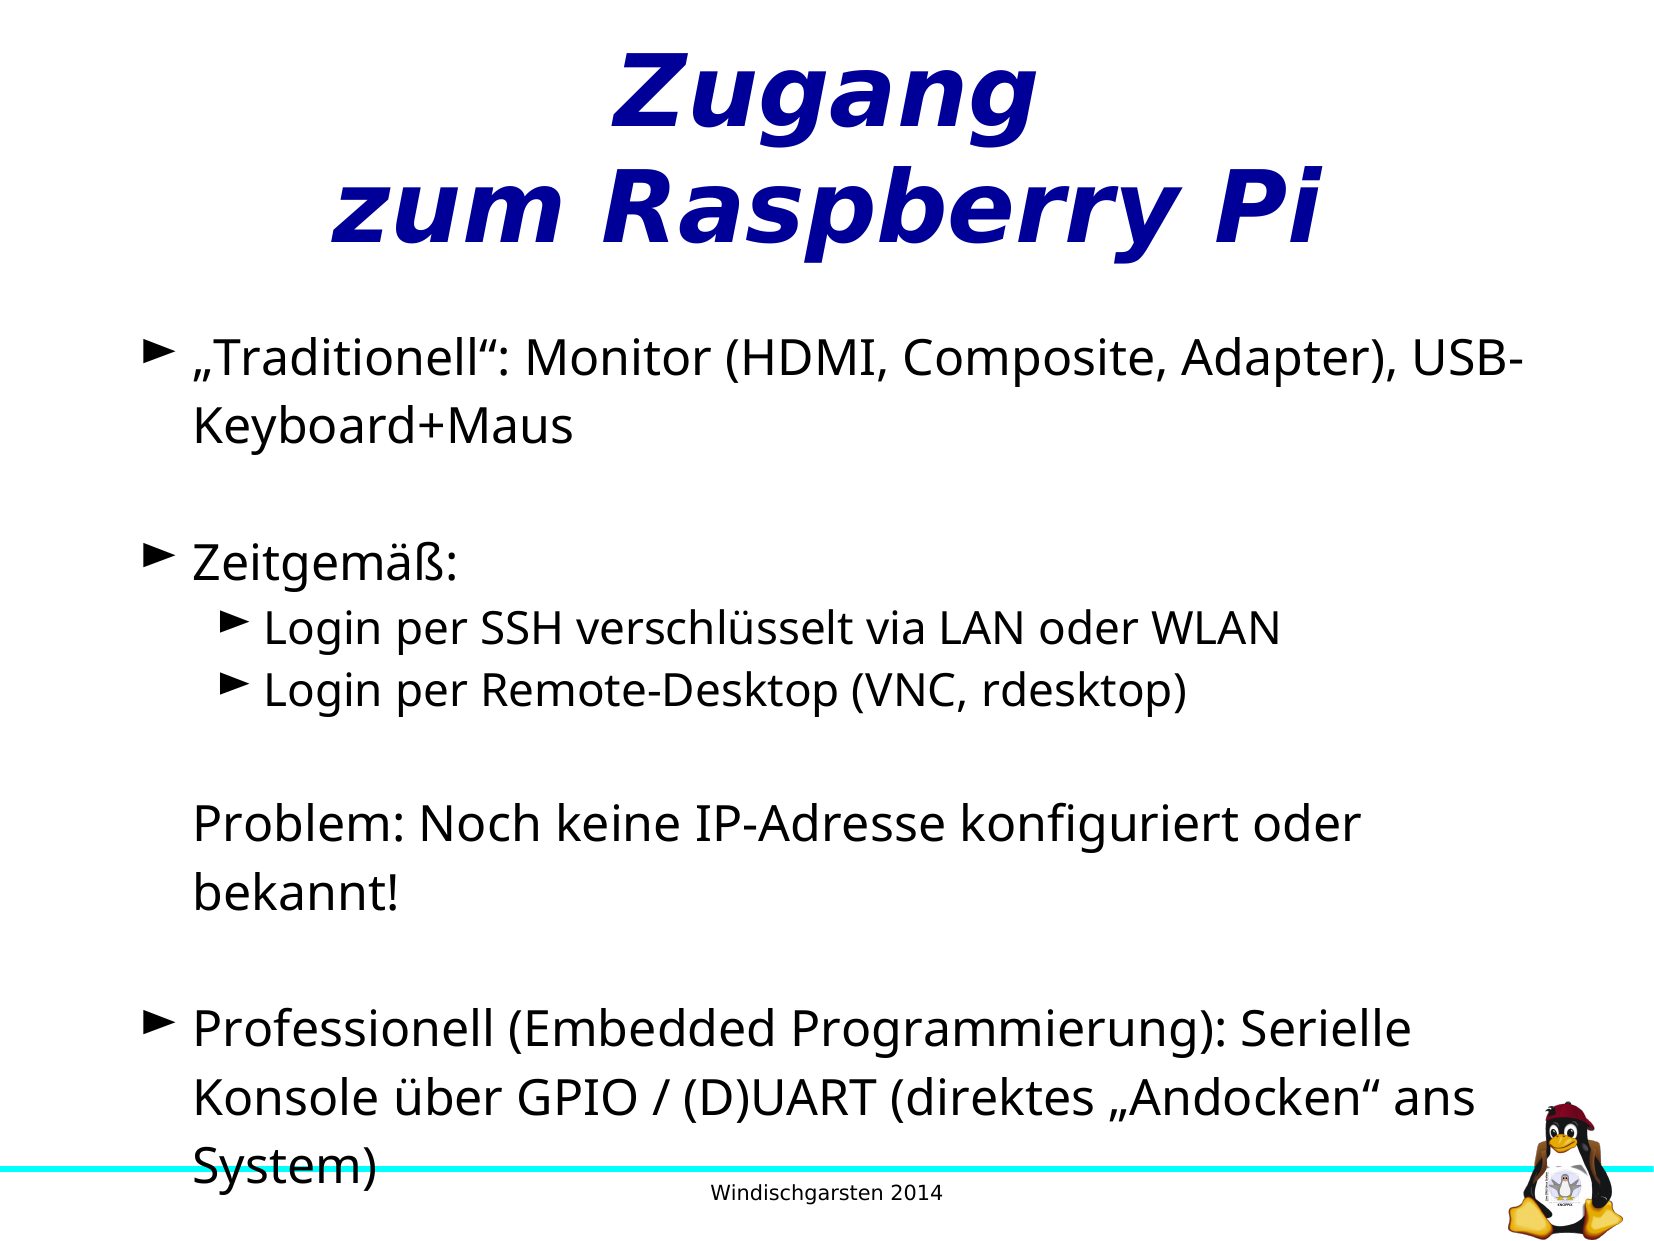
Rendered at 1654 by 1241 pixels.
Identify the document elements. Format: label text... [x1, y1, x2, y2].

picture [1505, 1100, 1625, 1241]
title Zugang zum Raspberry Pi [121, 33, 1534, 267]
list „Traditionell“: Monitor (HDMI, Composite, Adapter), USB-Keyboard+Maus Zeitgemäß: Login per SSH verschlüsselt via LAN oder WLAN Login per Remote-Desktop (VNC, rdesktop) Problem: Noch keine IP-Adresse konfiguriert oder bekannt! Professionell (Embedded Programmierung): Serielle Konsole über GPIO / (D)UART (direktes „Andocken“ ans System) [121, 322, 1561, 1132]
